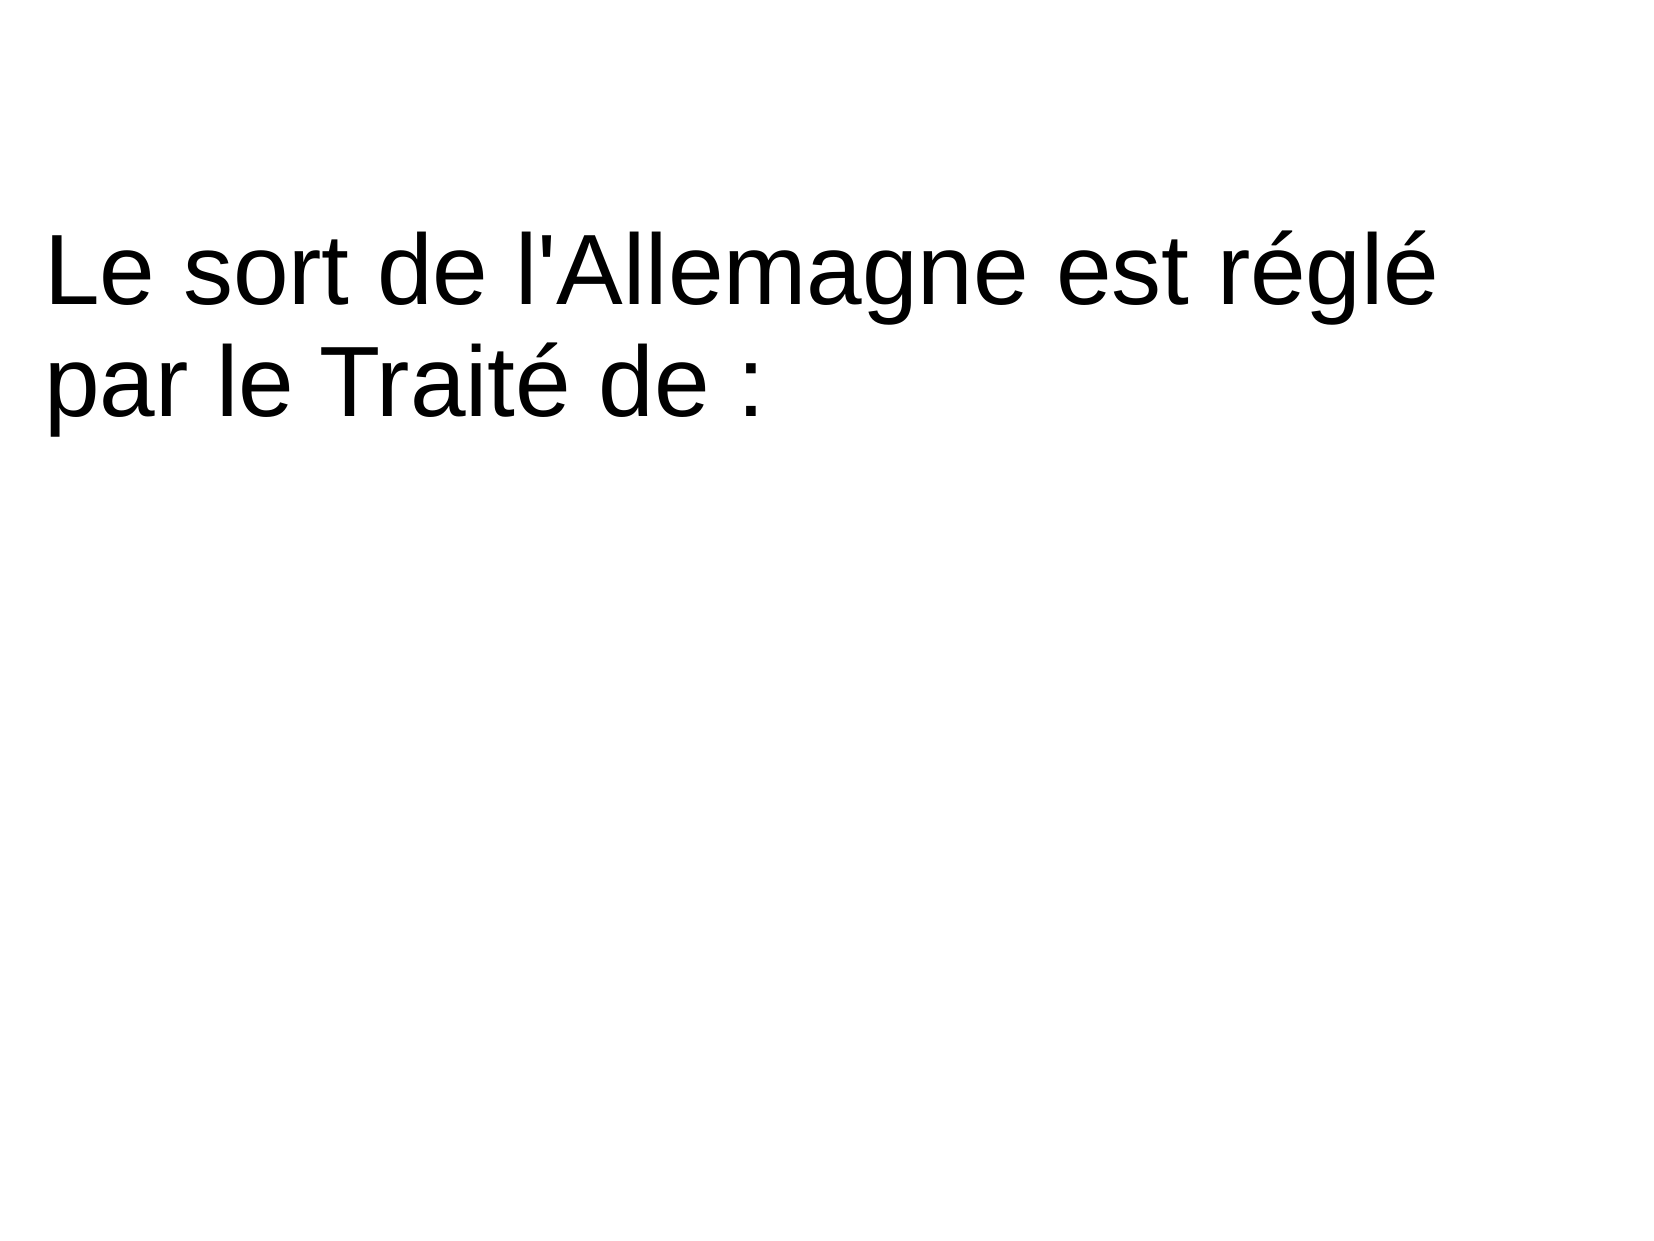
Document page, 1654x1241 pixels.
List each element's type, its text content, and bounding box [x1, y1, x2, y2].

text_box Le sort de l'Allemagne est réglé par le Traité de : [29, 206, 1595, 557]
